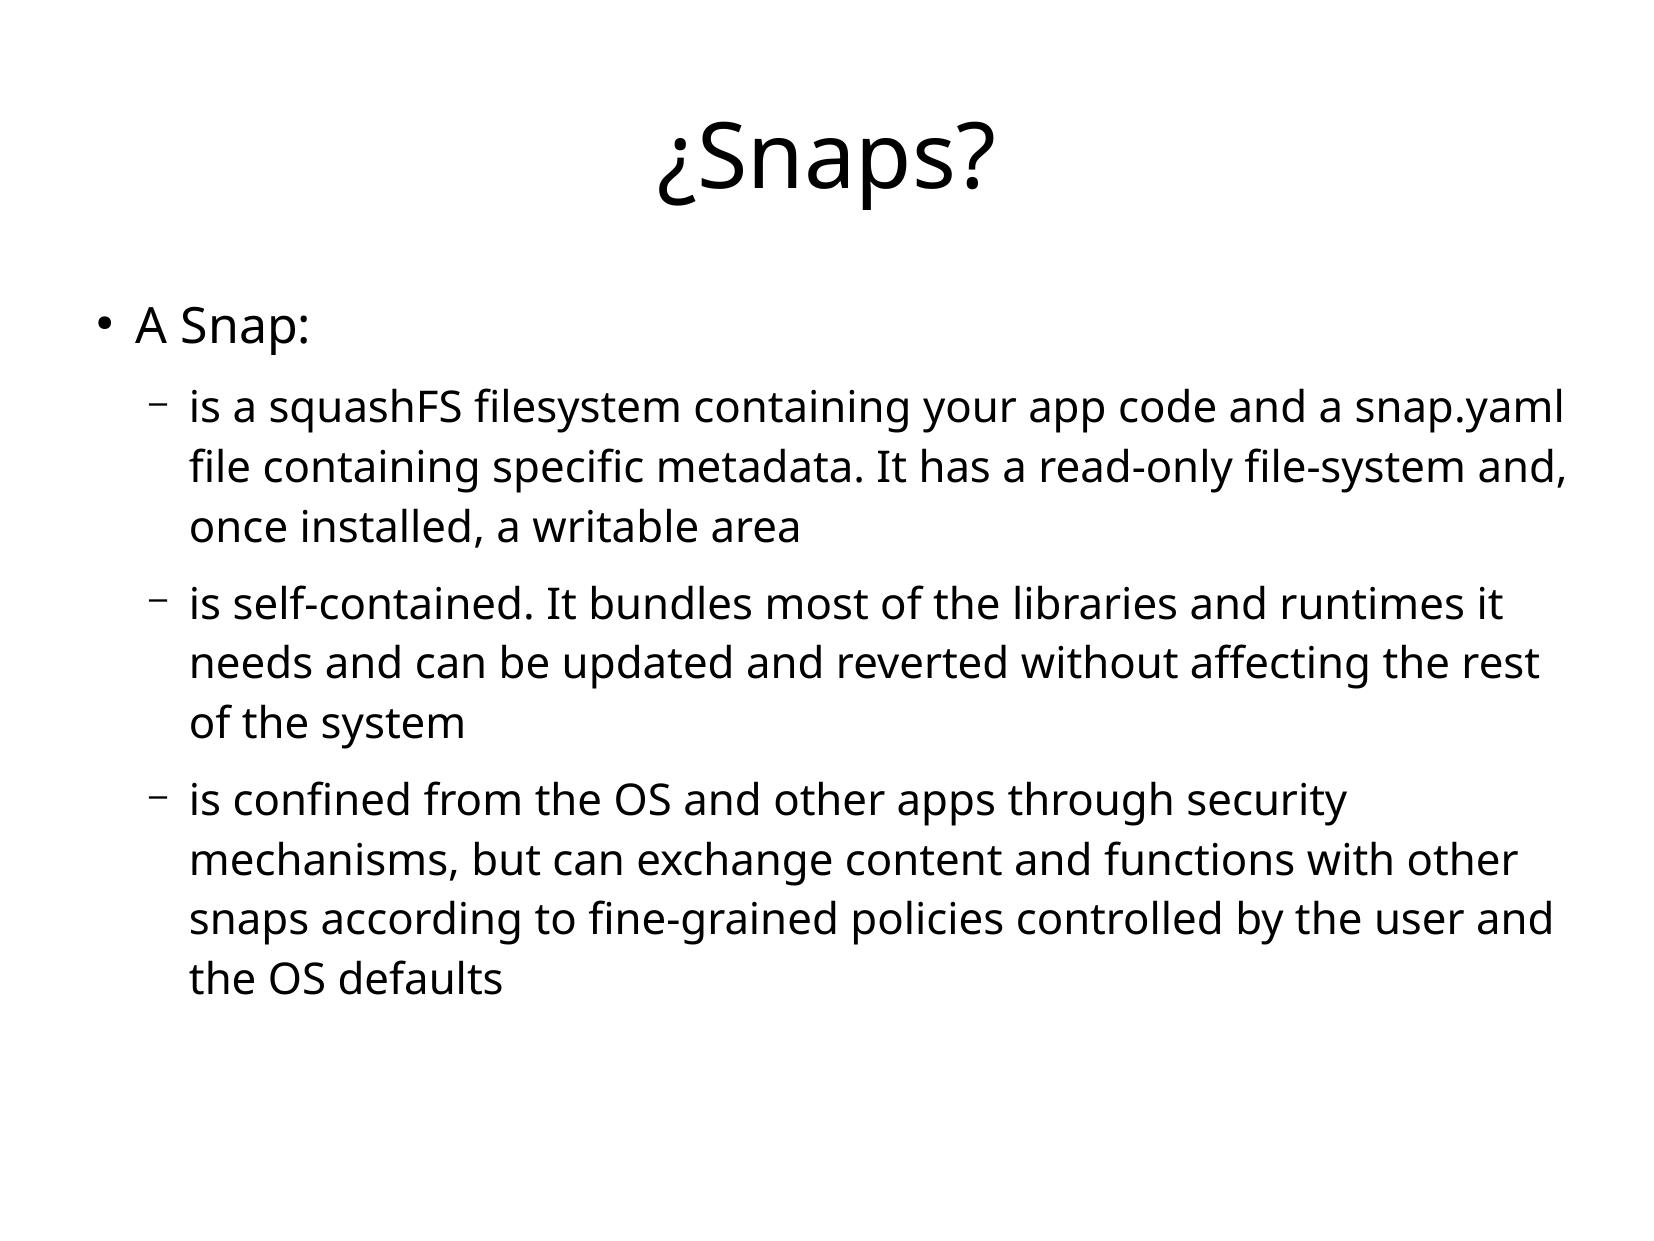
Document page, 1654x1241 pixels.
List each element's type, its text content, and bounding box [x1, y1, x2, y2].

title ¿Snaps? [82, 49, 1571, 257]
list A Snap: is a squashFS filesystem containing your app code and a snap.yaml file containing specific metadata. It has a read-only file-system and, once installed, a writable area is self-contained. It bundles most of the libraries and runtimes it needs and can be updated and reverted without affecting the rest of the system is confined from the OS and other apps through security mechanisms, but can exchange content and functions with other snaps according to fine-grained policies controlled by the user and the OS defaults [82, 290, 1571, 1010]
